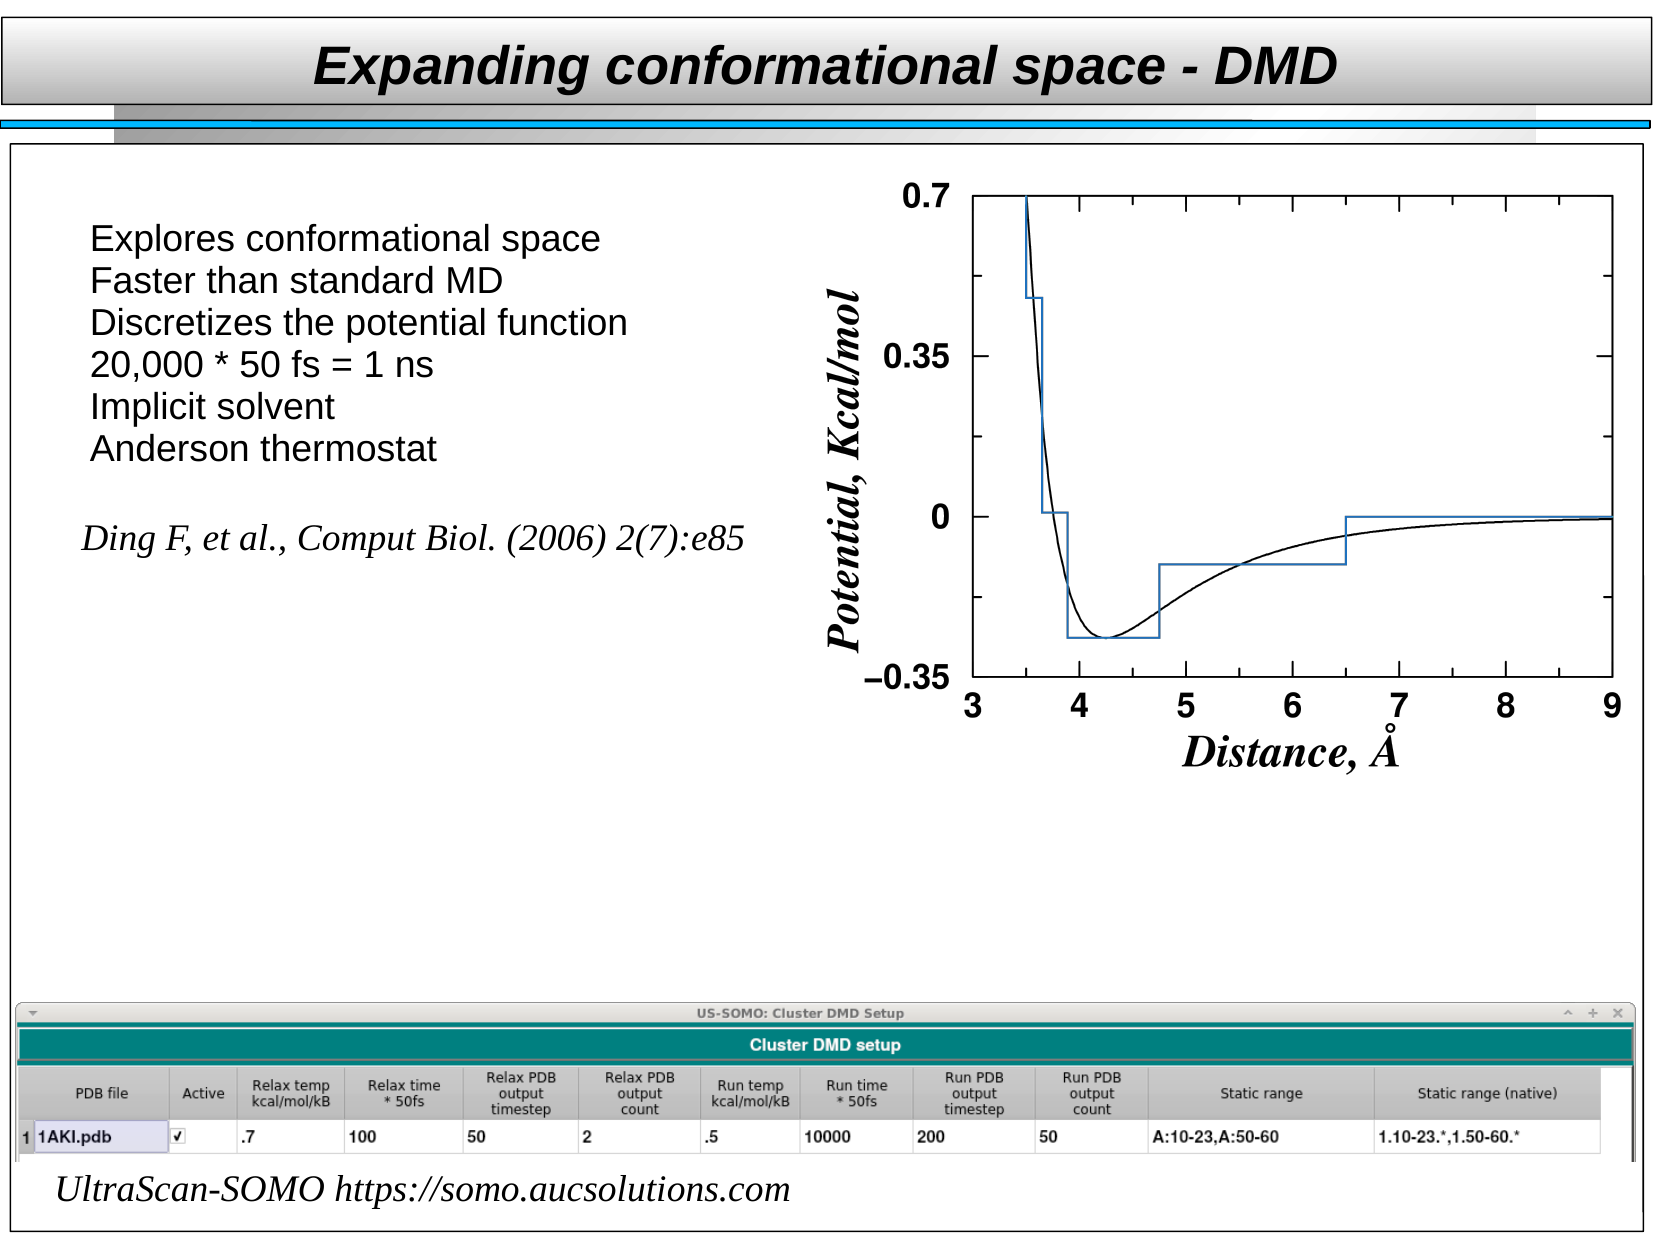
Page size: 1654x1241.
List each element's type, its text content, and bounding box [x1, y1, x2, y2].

text_box Explores conformational space Faster than standard MD Discretizes the potential function 20,000 * 50 fs = 1 ns Implicit solvent Anderson thermostat [75, 210, 644, 477]
text_box [0, 120, 1651, 129]
text_box UltraScan-SOMO https://somo.aucsolutions.com [39, 1160, 807, 1217]
picture [15, 1002, 1636, 1162]
text_box Expanding conformational space - DMD [1, 17, 1652, 105]
picture [823, 171, 1621, 781]
text_box Ding F, et al., Comput Biol. (2006) 2(7):e85 [0, 510, 856, 650]
